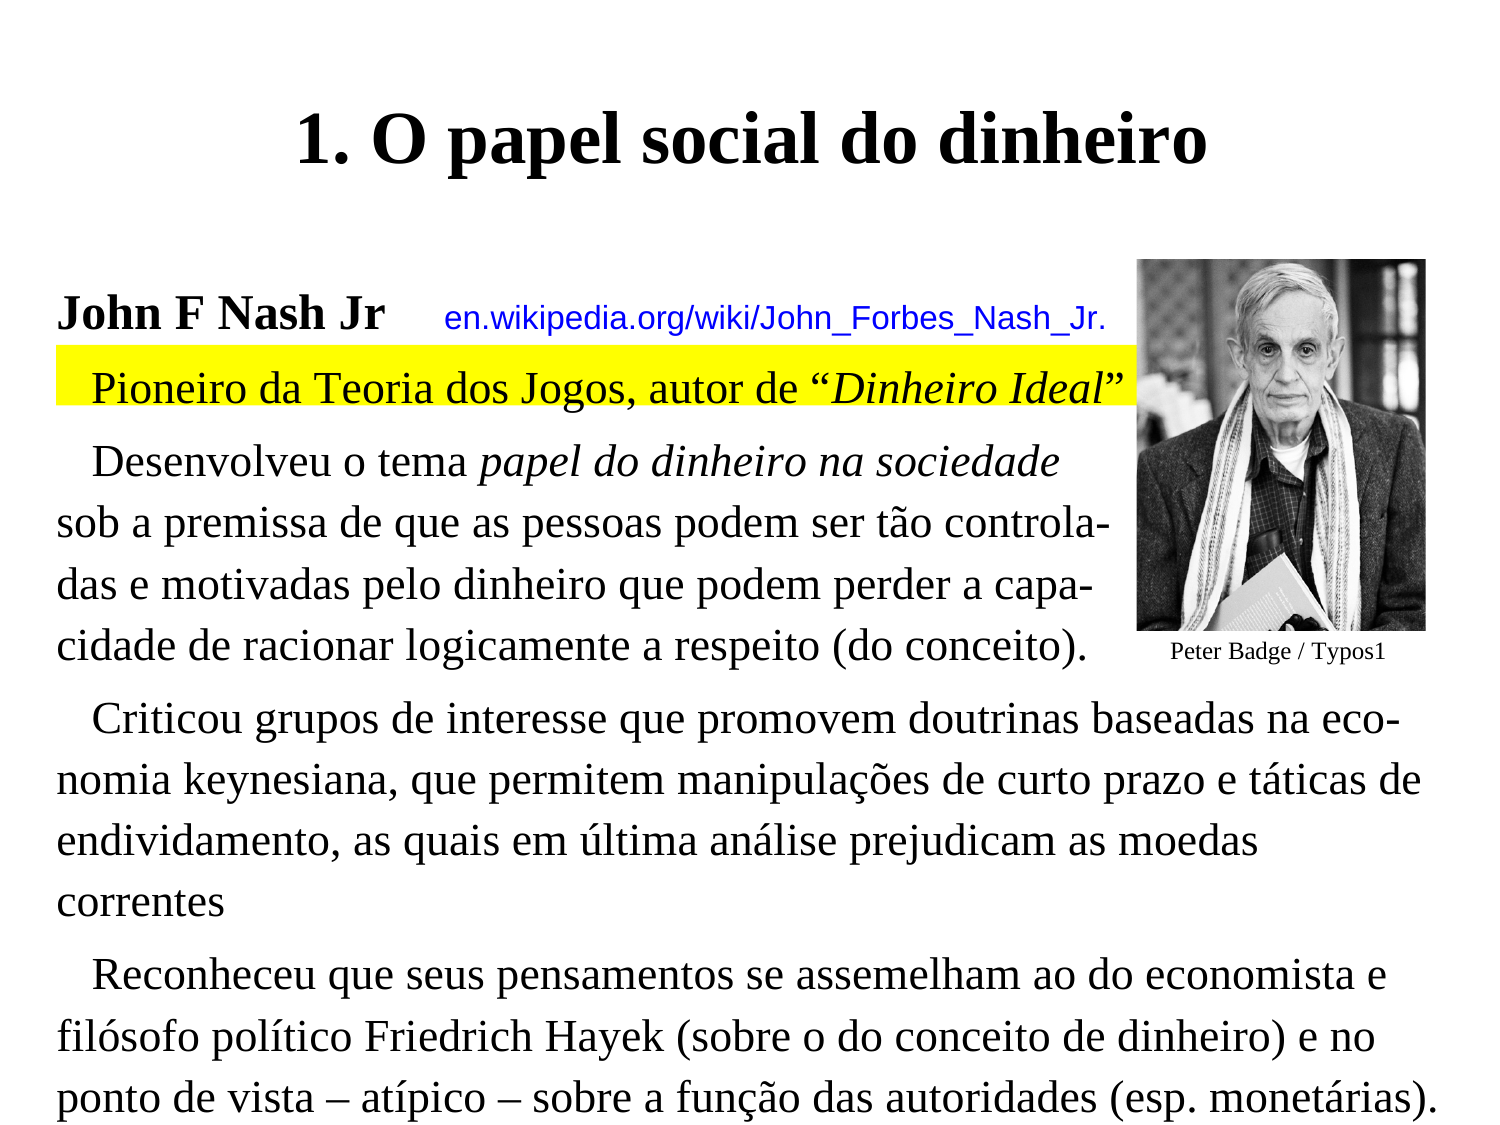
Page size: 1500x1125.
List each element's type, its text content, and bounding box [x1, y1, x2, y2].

text_box John F Nash Jr en.wikipedia.org/wiki/John_Forbes_Nash_Jr. Pioneiro da Teoria dos Jogos, autor de “Dinheiro Ideal” Desenvolveu o tema papel do dinheiro na sociedade sob a premissa de que as pessoas podem ser tão controla- das e motivadas pelo dinheiro que podem perder a capa- cidade de racionar logicamente a respeito (do conceito). Criticou grupos de interesse que promovem doutrinas baseadas na eco-nomia keynesiana, que permitem manipulações de curto prazo e táticas de endividamento, as quais em última análise prejudicam as moedas correntes Reconheceu que seus pensamentos se assemelham ao do economista e filósofo político Friedrich Hayek (sobre o do conceito de dinheiro) e no ponto de vista – atípico – sobre a função das autoridades (esp. monetárias). [56, 274, 1442, 1125]
picture [1136, 259, 1426, 274]
title 1. O papel social do dinheiro [97, 63, 1426, 214]
